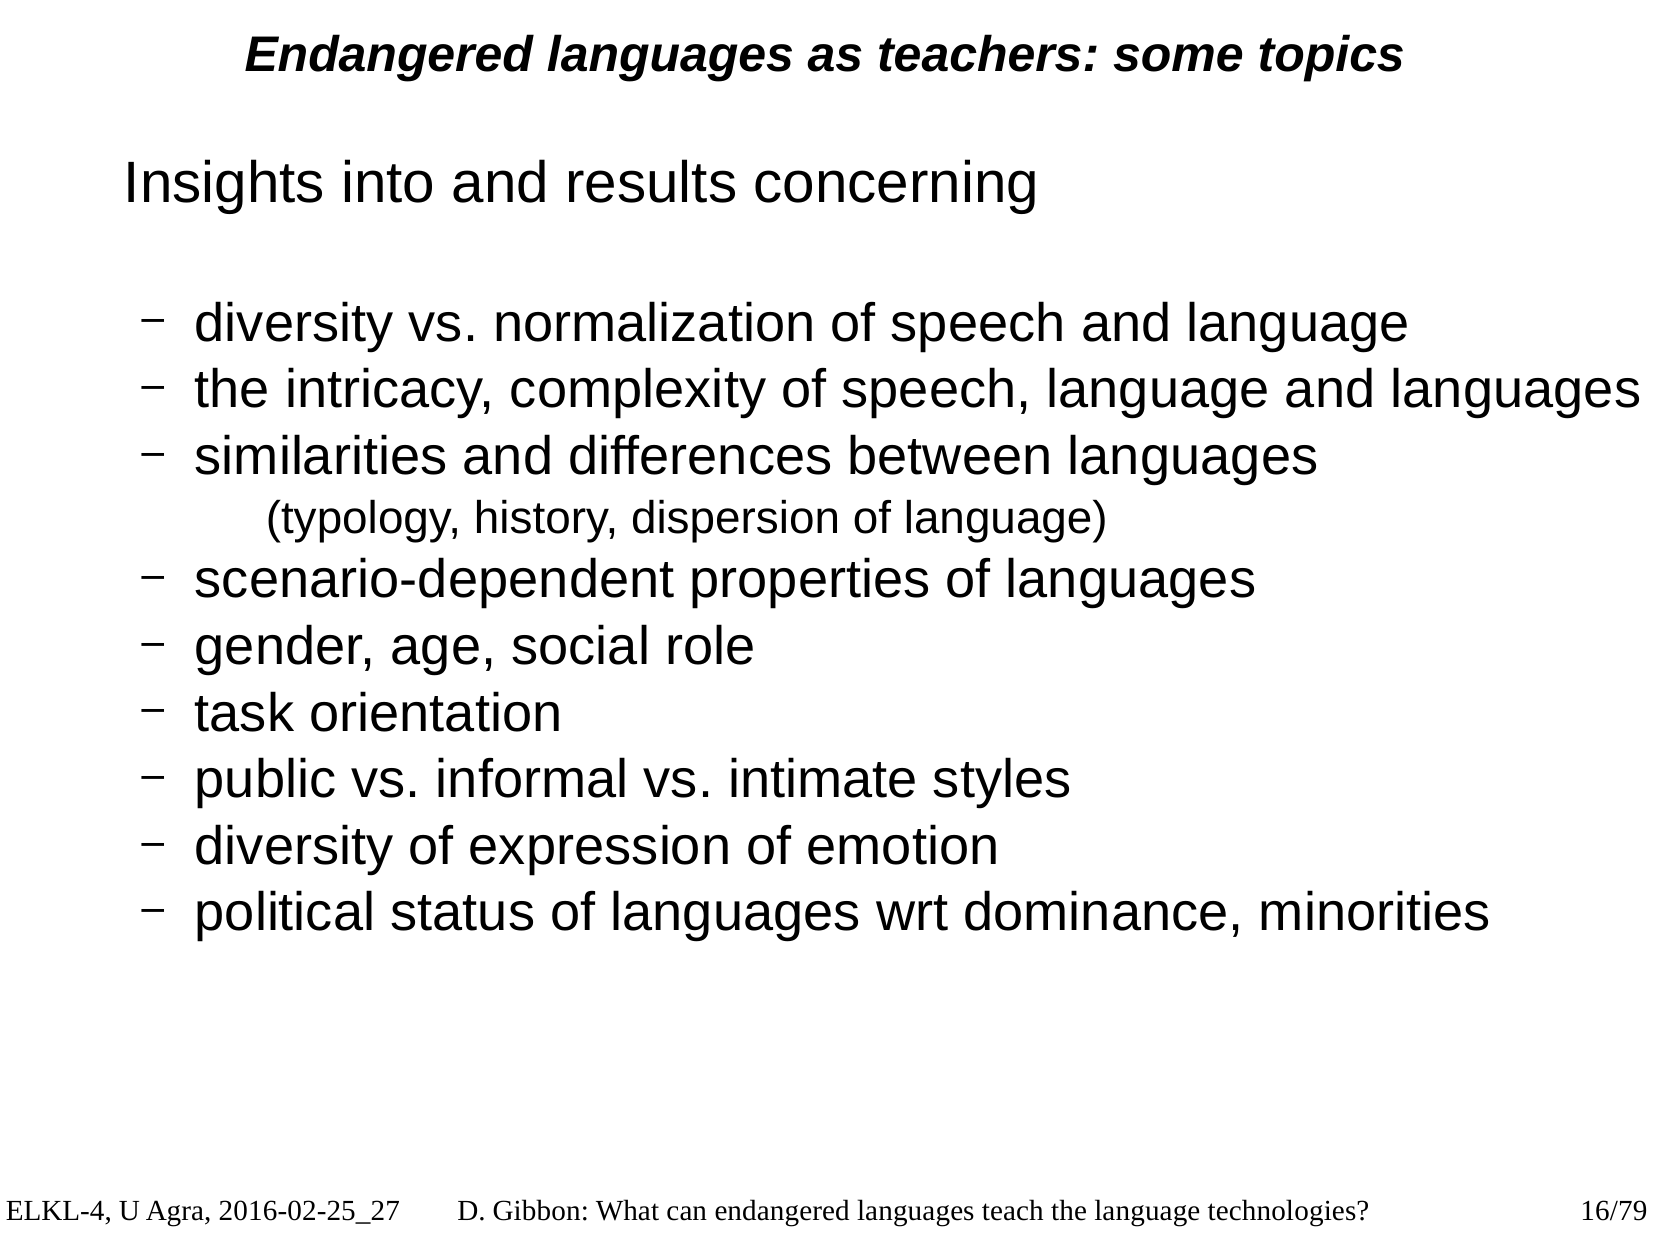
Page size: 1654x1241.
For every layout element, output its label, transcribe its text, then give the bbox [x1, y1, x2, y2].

title Endangered languages as teachers: some topics [0, 2, 1654, 106]
list Insights into and results concerning diversity vs. normalization of speech and language the intricacy, complexity of speech, language and languages similarities and differences between languages (typology, history, dispersion of language) scenario-dependent properties of languages gender, age, social role task orientation public vs. informal vs. intimate styles diversity of expression of emotion political status of languages wrt dominance, minorities [53, 150, 1651, 1141]
